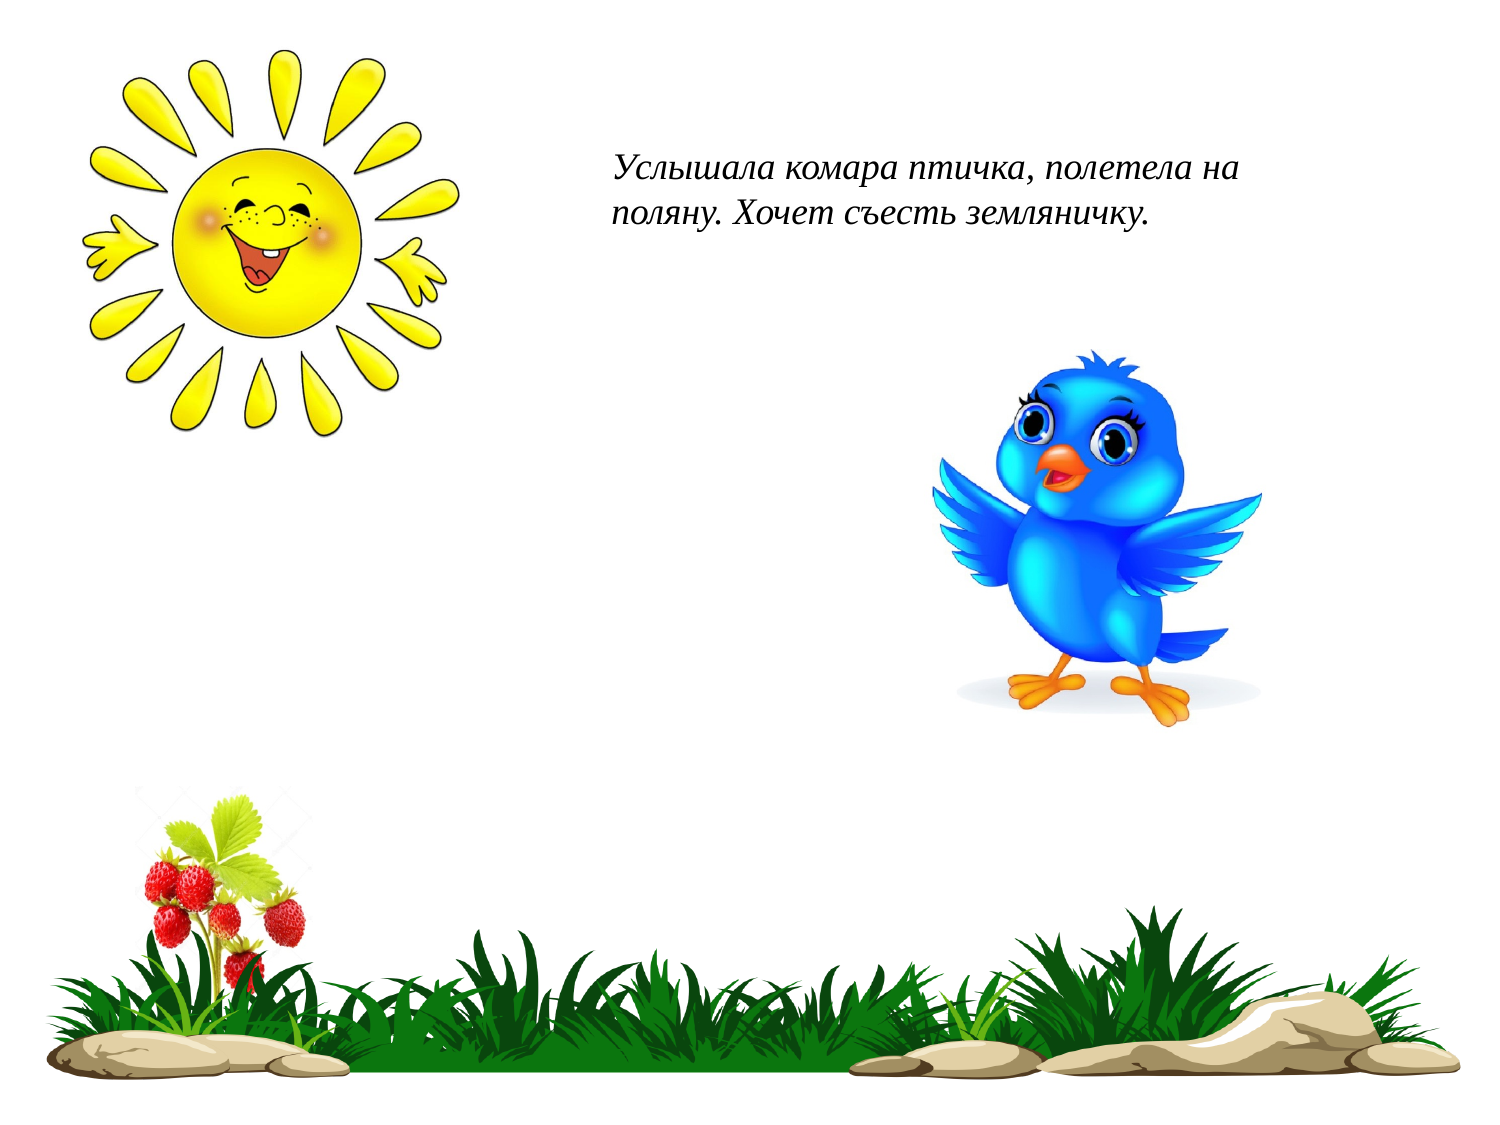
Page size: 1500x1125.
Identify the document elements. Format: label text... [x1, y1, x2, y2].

picture [64, 42, 467, 445]
picture [820, 349, 1381, 770]
text_box Услышала комара птичка, полетела на поляну. Хочет съесть земляничку. [596, 90, 1347, 285]
picture [23, 786, 1477, 1083]
